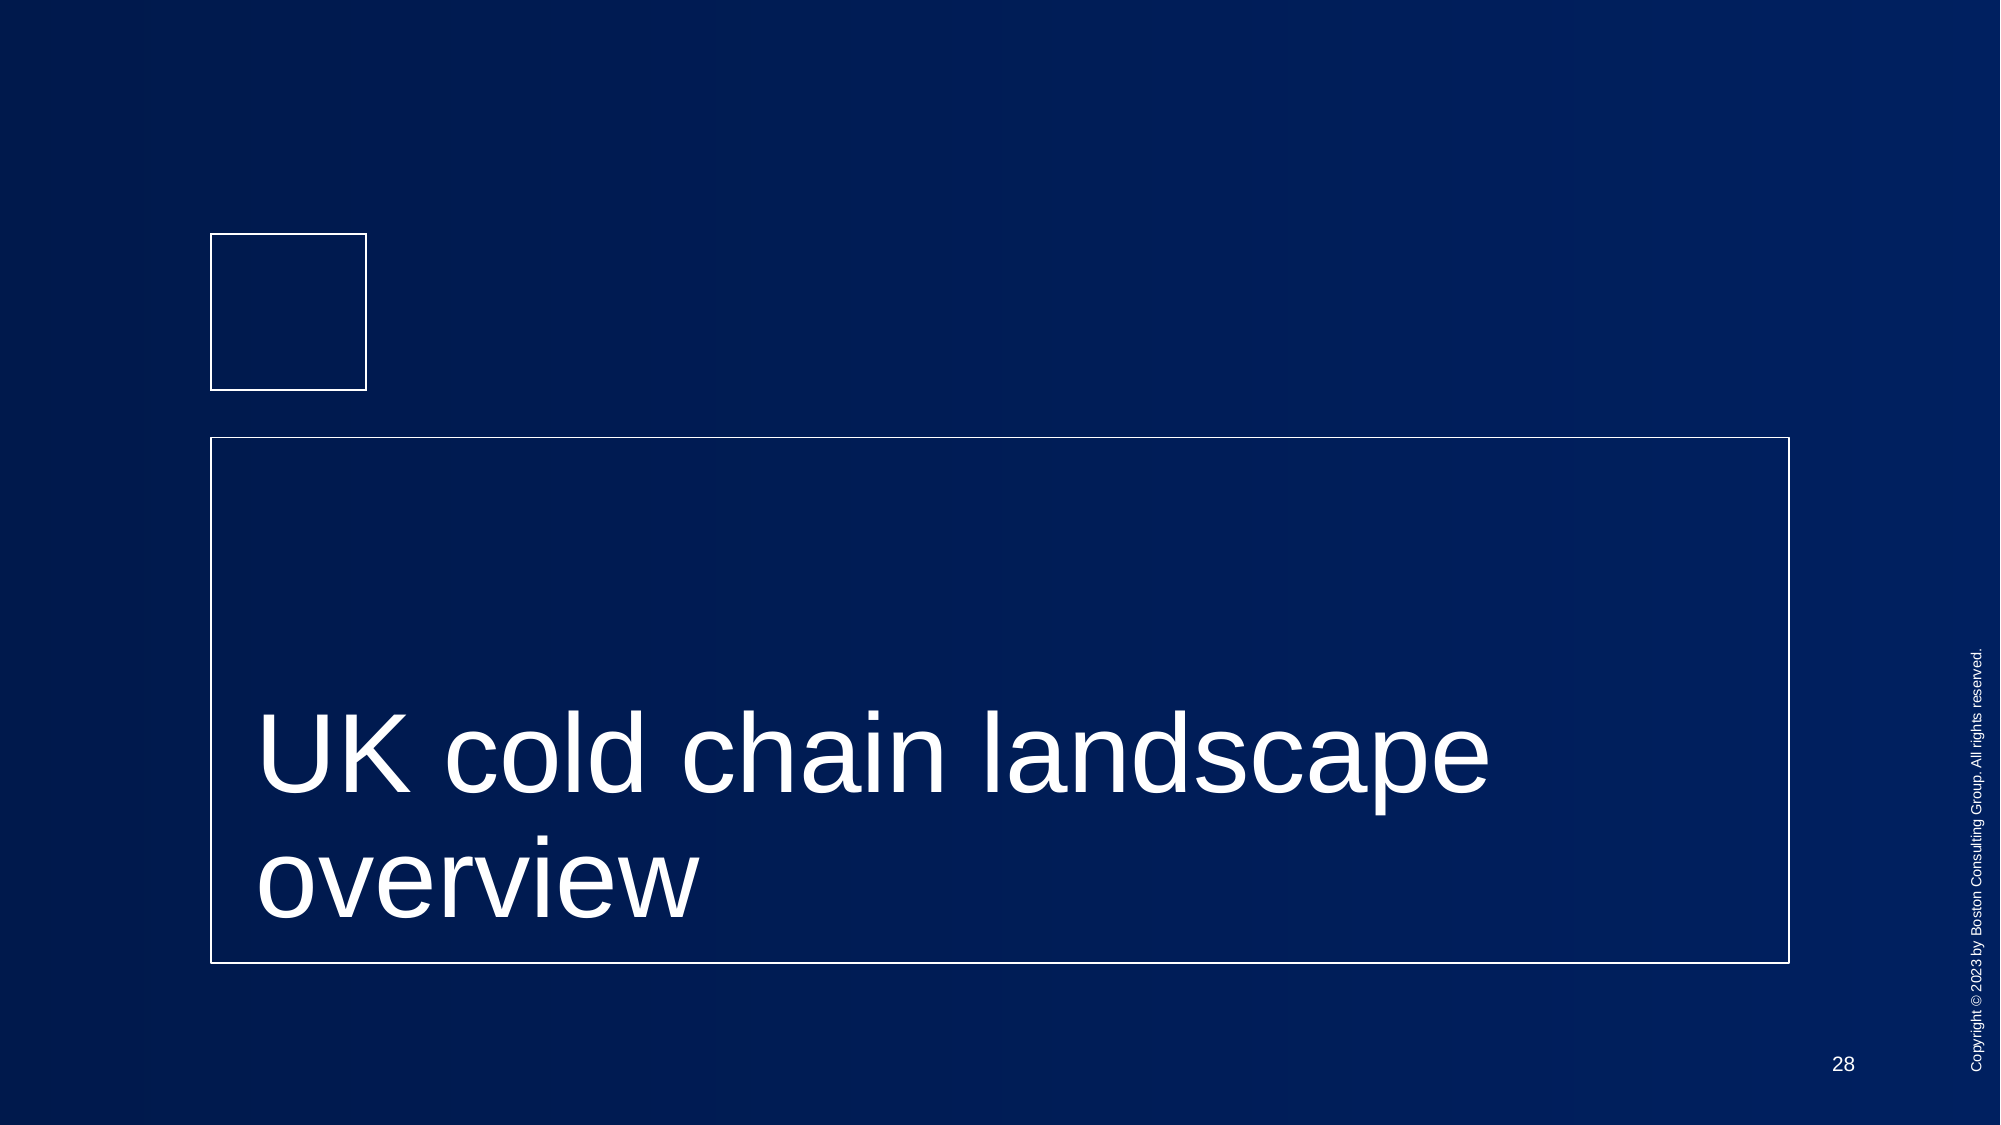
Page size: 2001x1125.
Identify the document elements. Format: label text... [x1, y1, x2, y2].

title UK cold chain landscape overview [210, 437, 1789, 963]
